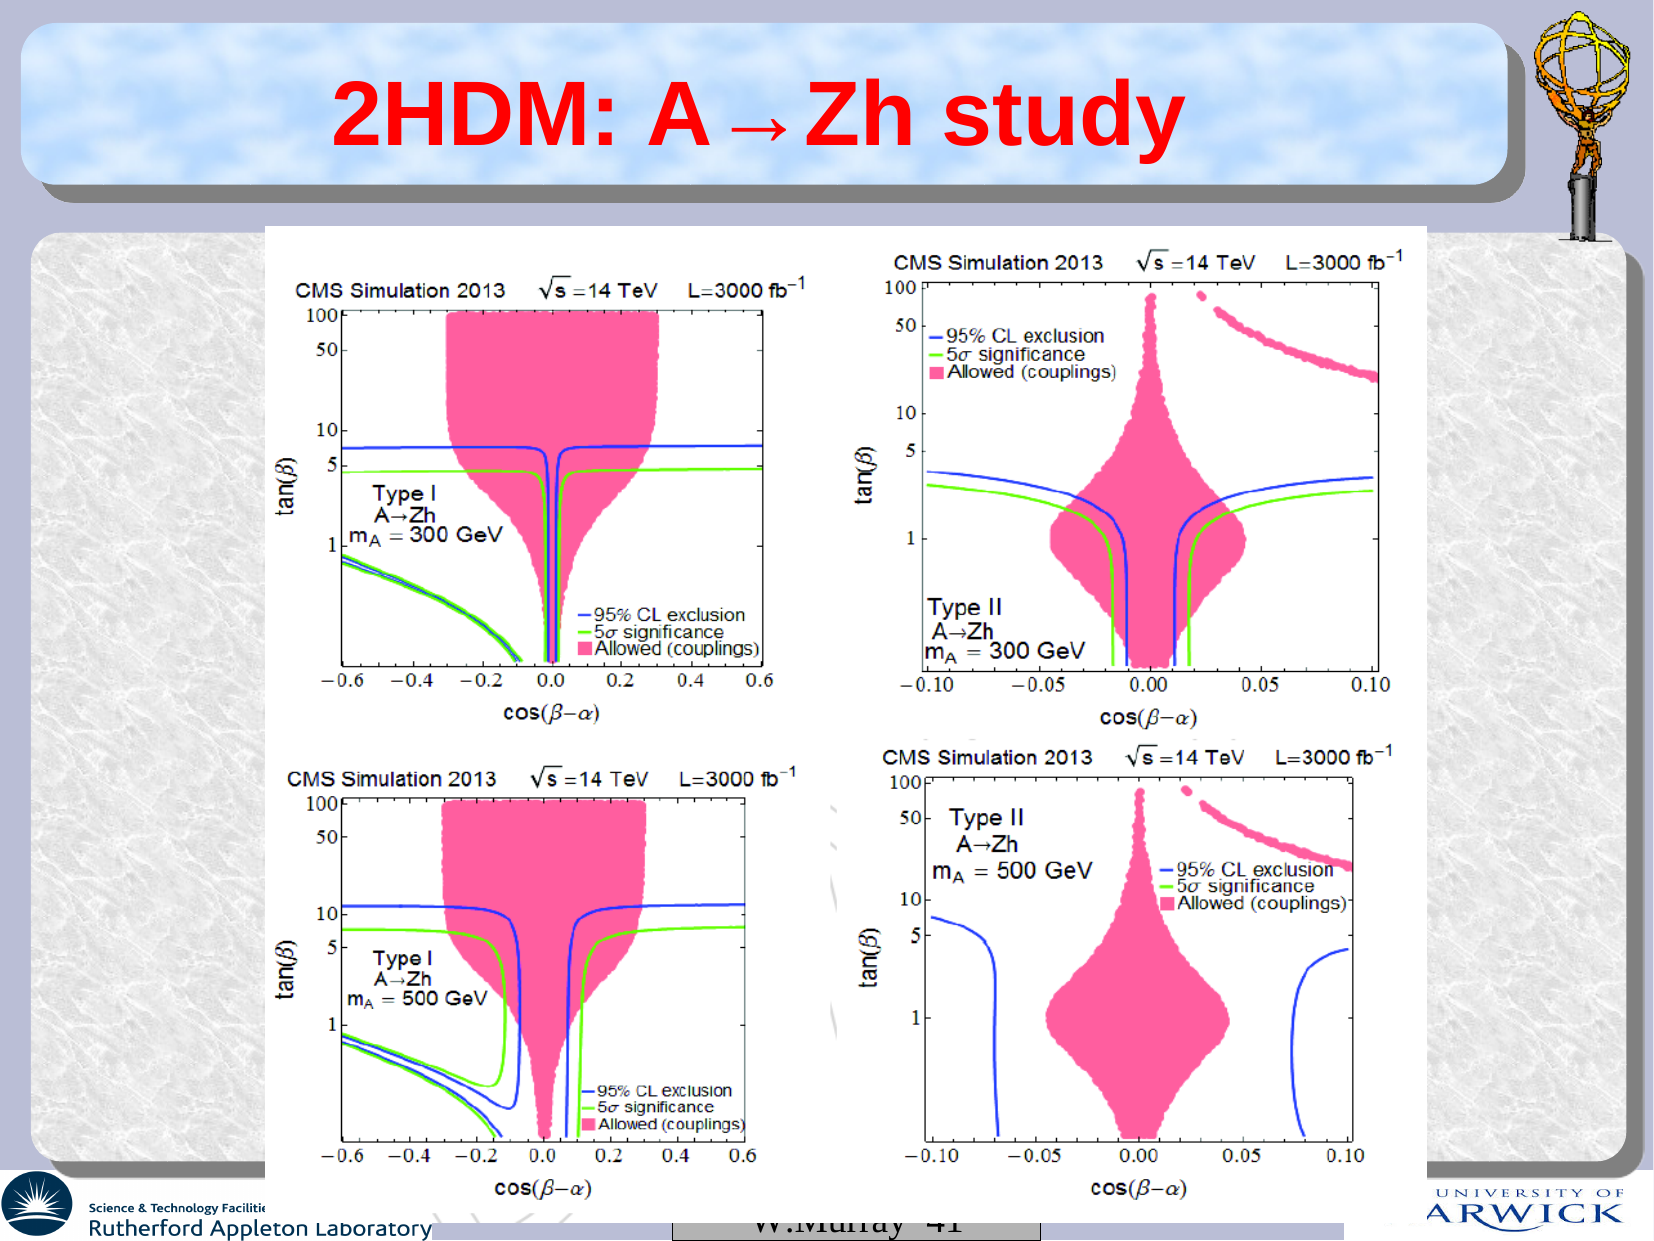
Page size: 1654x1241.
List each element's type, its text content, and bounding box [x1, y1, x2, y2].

picture [20, 22, 1508, 181]
title 2HDM: A→Zh study [29, 39, 1489, 190]
picture [0, 0, 1654, 1241]
